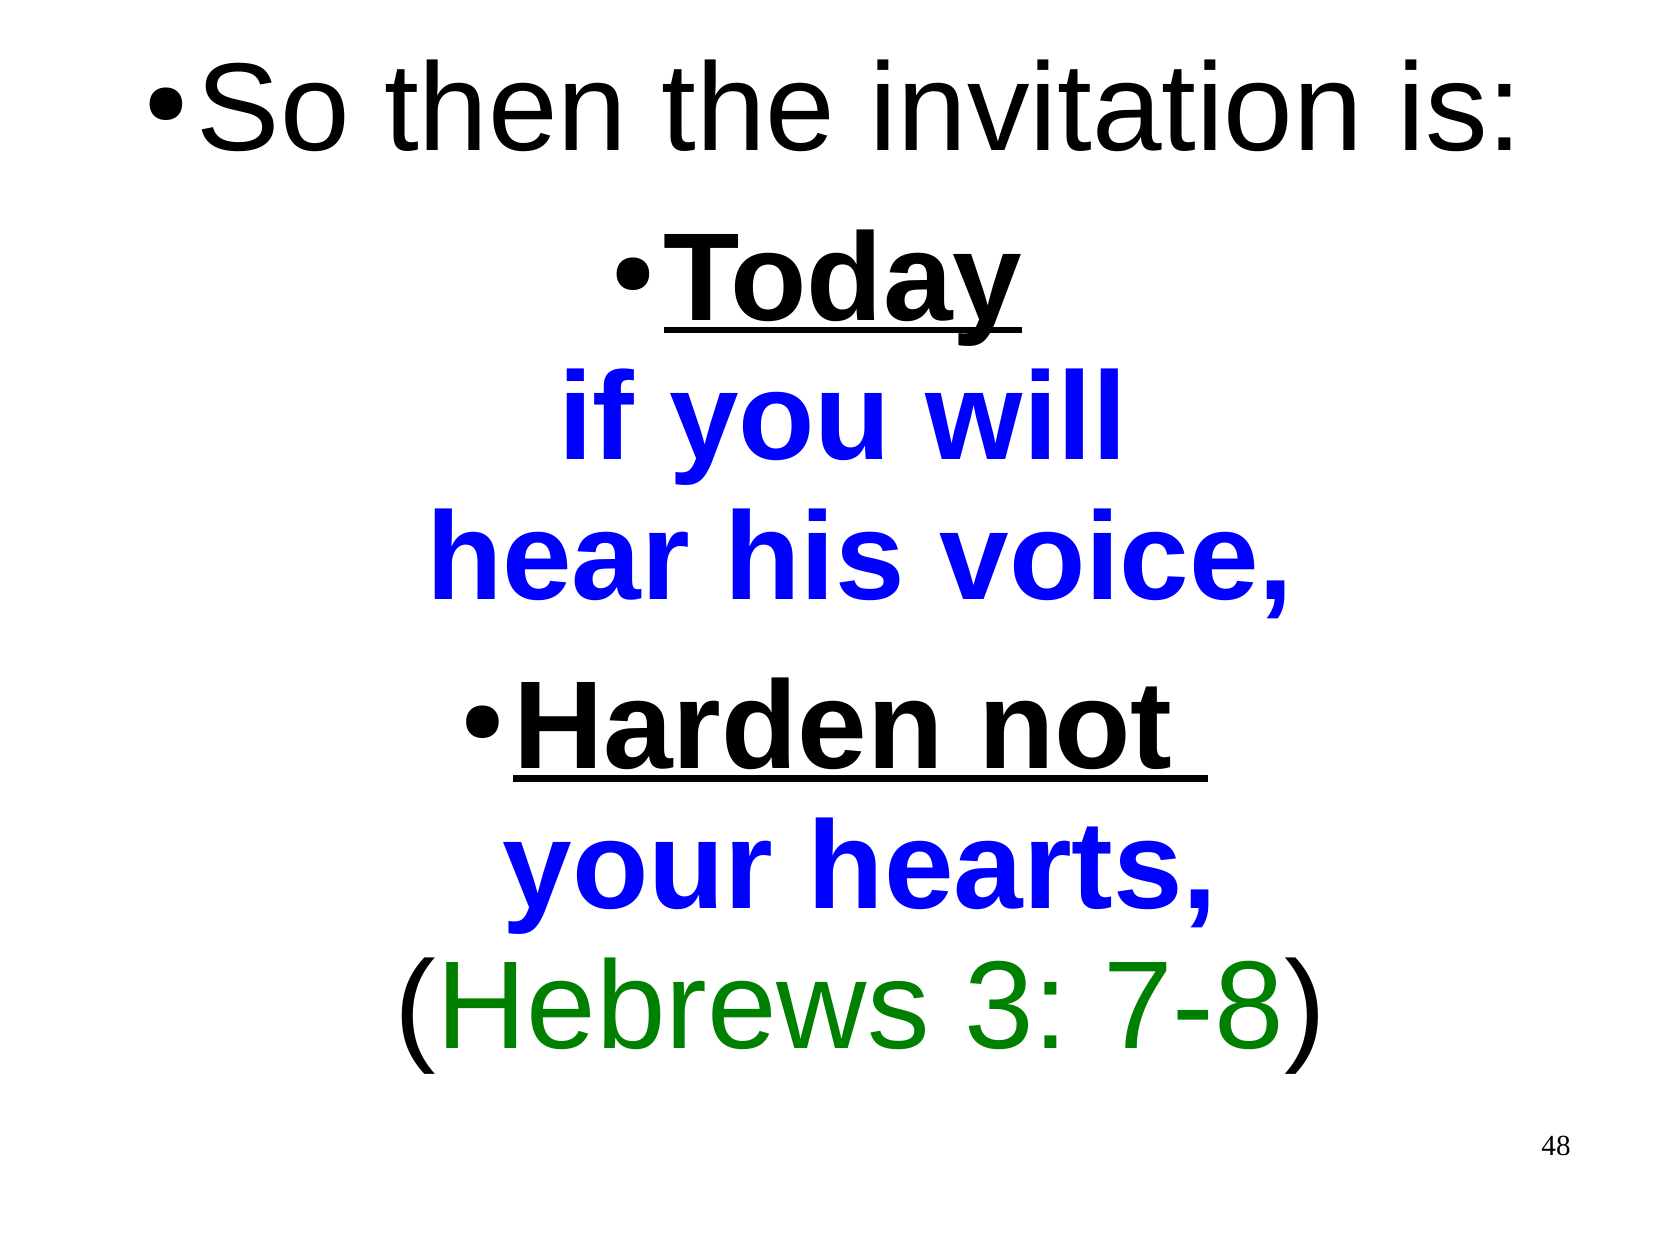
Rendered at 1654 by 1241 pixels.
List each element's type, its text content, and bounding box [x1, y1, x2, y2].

list So then the invitation is: Today if you will hear his voice, Harden not your hearts, (Hebrews 3: 7-8) [37, 37, 1613, 1238]
